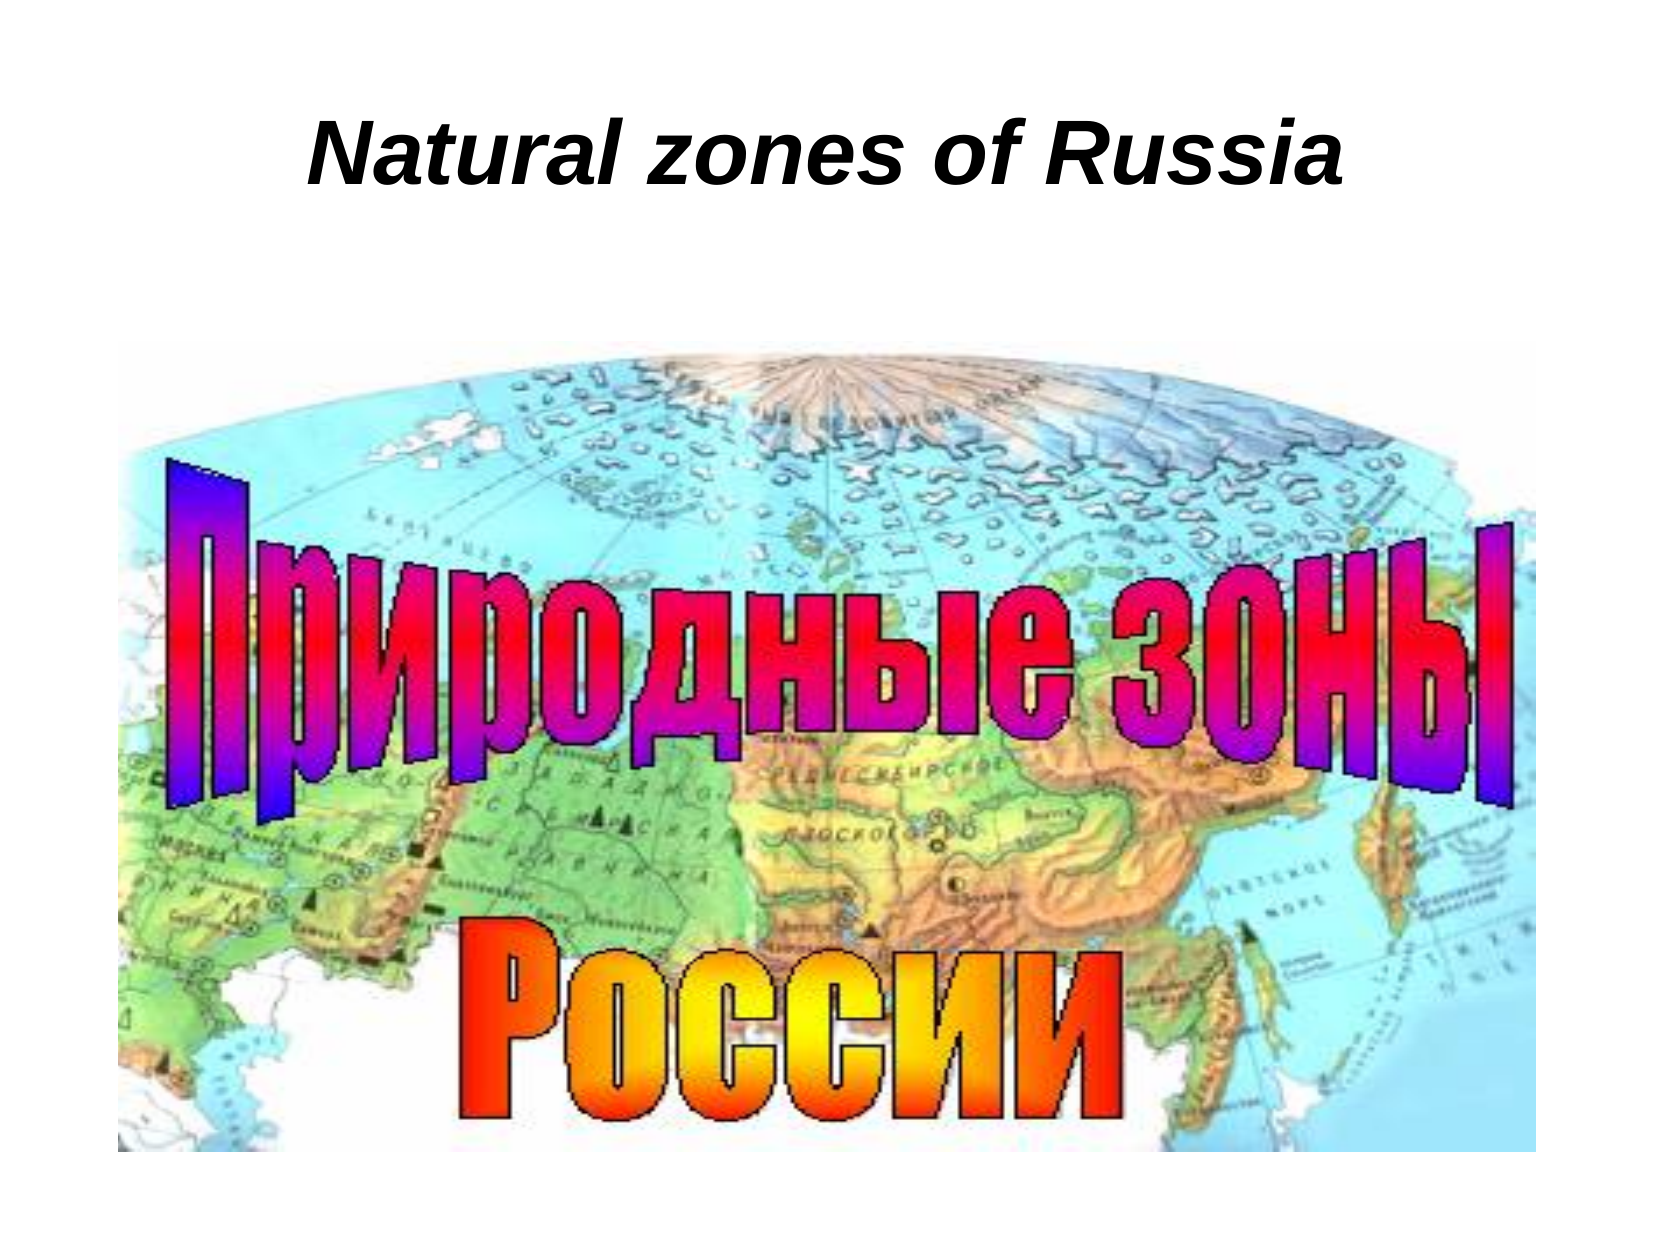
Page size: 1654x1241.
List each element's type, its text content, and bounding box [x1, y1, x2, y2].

title Natural zones of Russia [82, 56, 1571, 250]
picture [118, 341, 1536, 1152]
